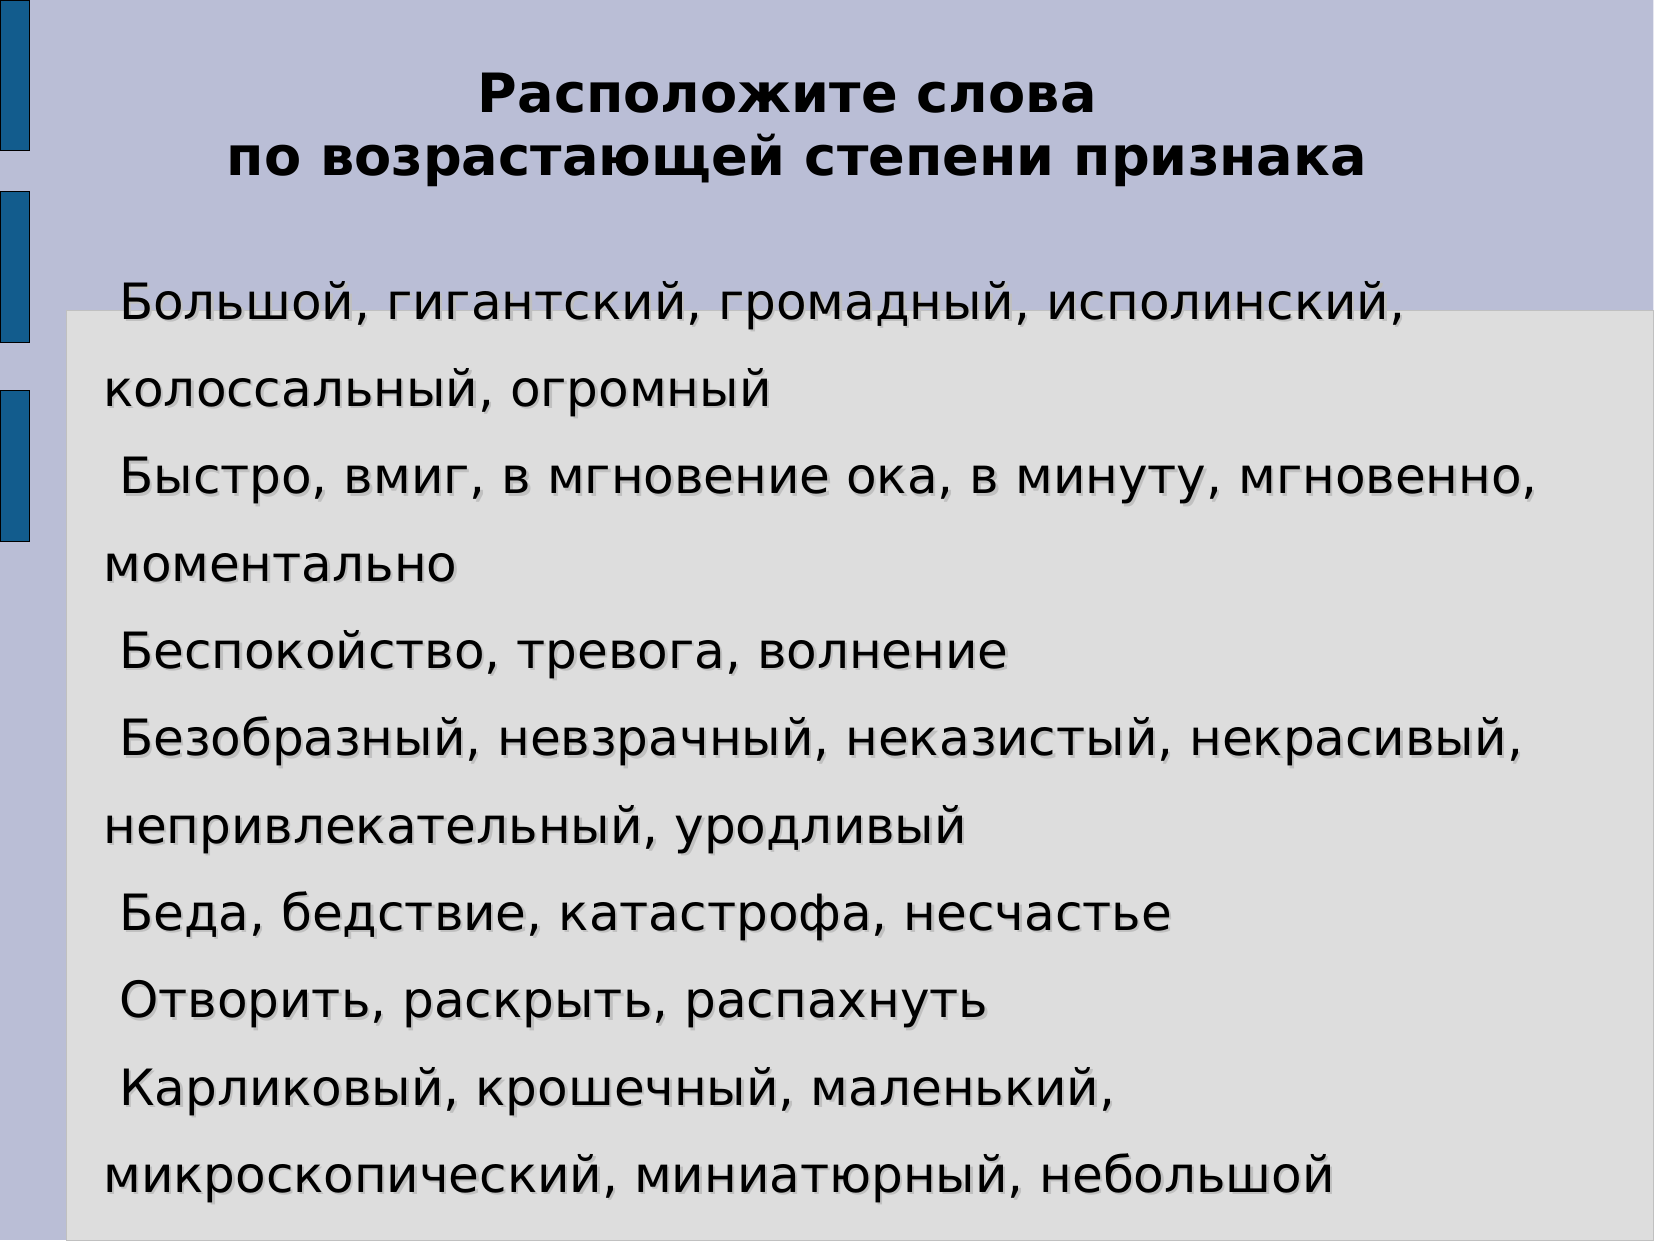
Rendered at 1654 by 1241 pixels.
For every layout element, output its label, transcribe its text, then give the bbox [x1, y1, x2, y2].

text_box Большой, гигантский, громадный, исполинский, колоссальный, огромный Быстро, вмиг, в мгновение ока, в минуту, мгновенно, моментально Беспокойство, тревога, волнение Безобразный, невзрачный, неказистый, некрасивый, непривлекательный, уродливый Беда, бедствие, катастрофа, несчастье Отворить, раскрыть, распахнуть Карликовый, крошечный, маленький, микроскопический, миниатюрный, небольшой [88, 236, 1625, 1183]
text_box Расположите слова по возрастающей степени признака [59, 54, 1536, 196]
